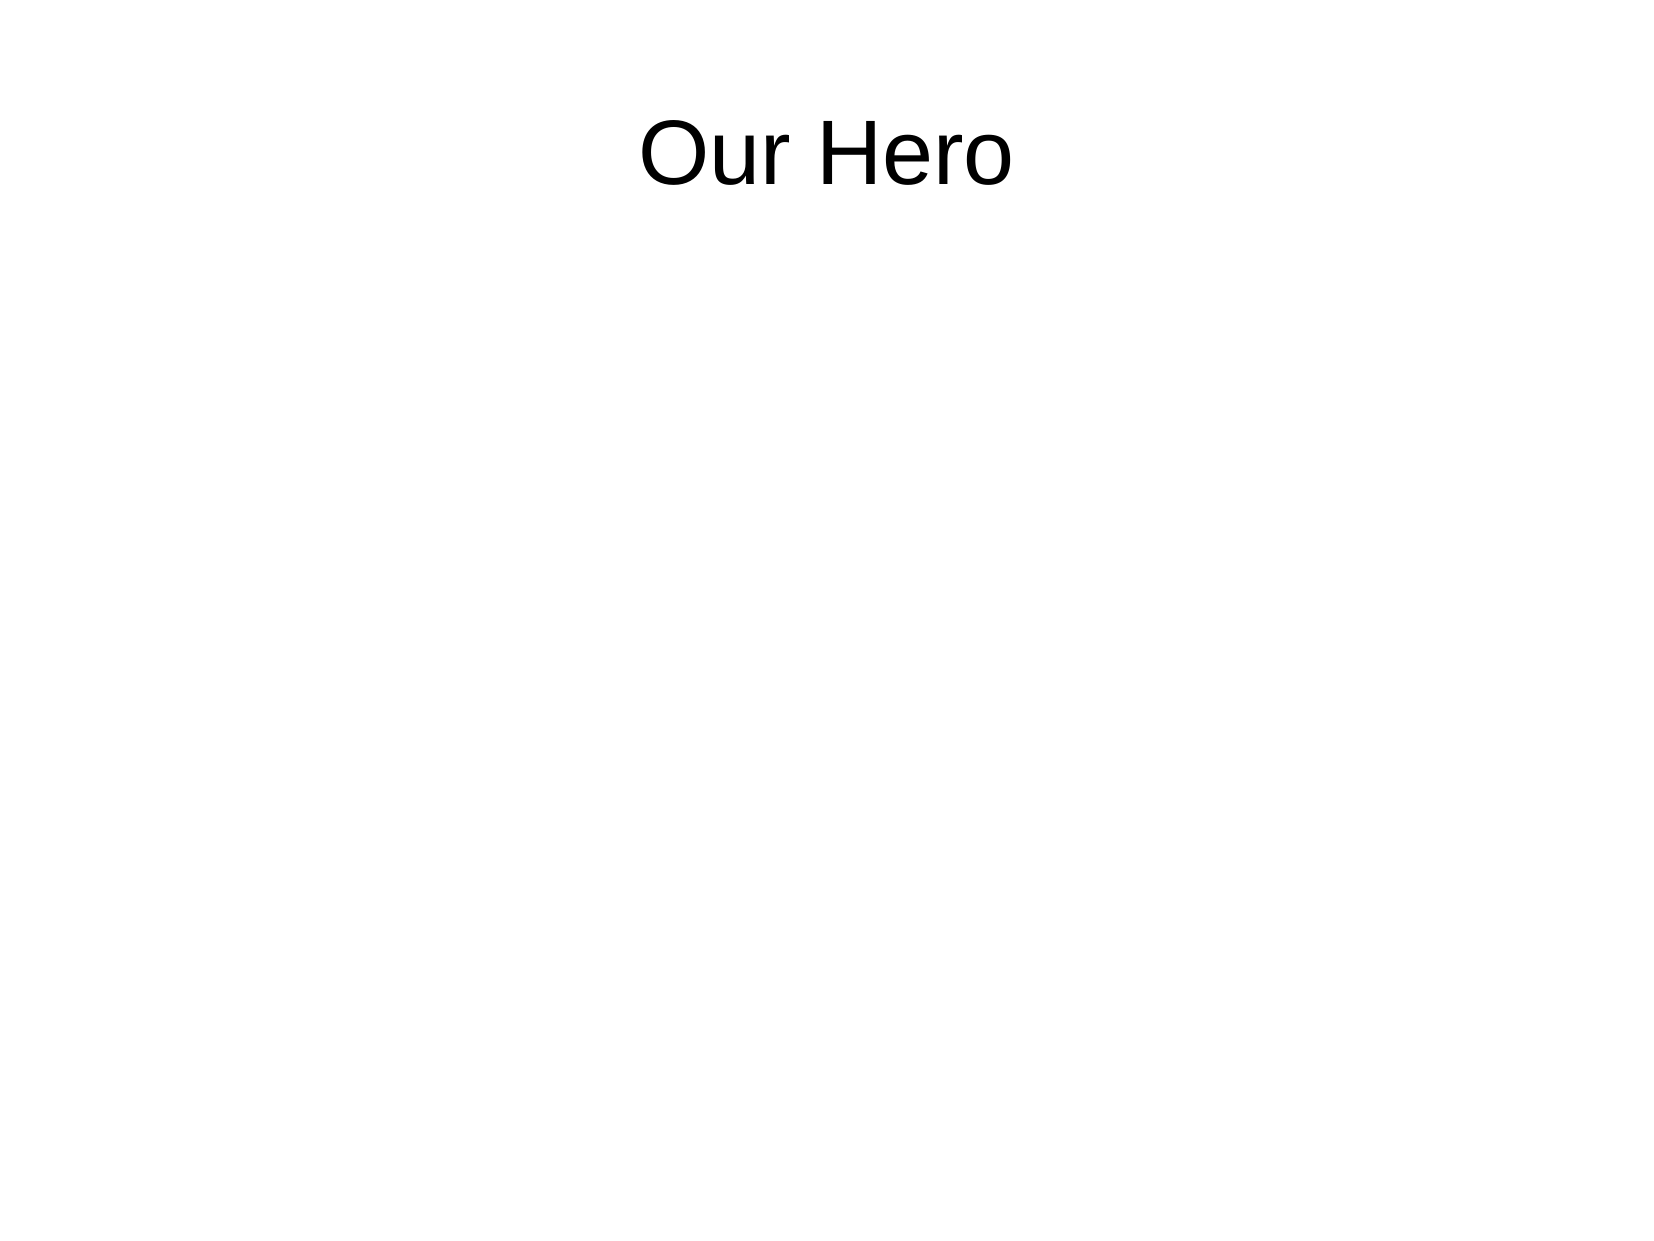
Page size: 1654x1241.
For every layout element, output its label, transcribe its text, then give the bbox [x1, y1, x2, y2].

title Our Hero [82, 49, 1571, 257]
